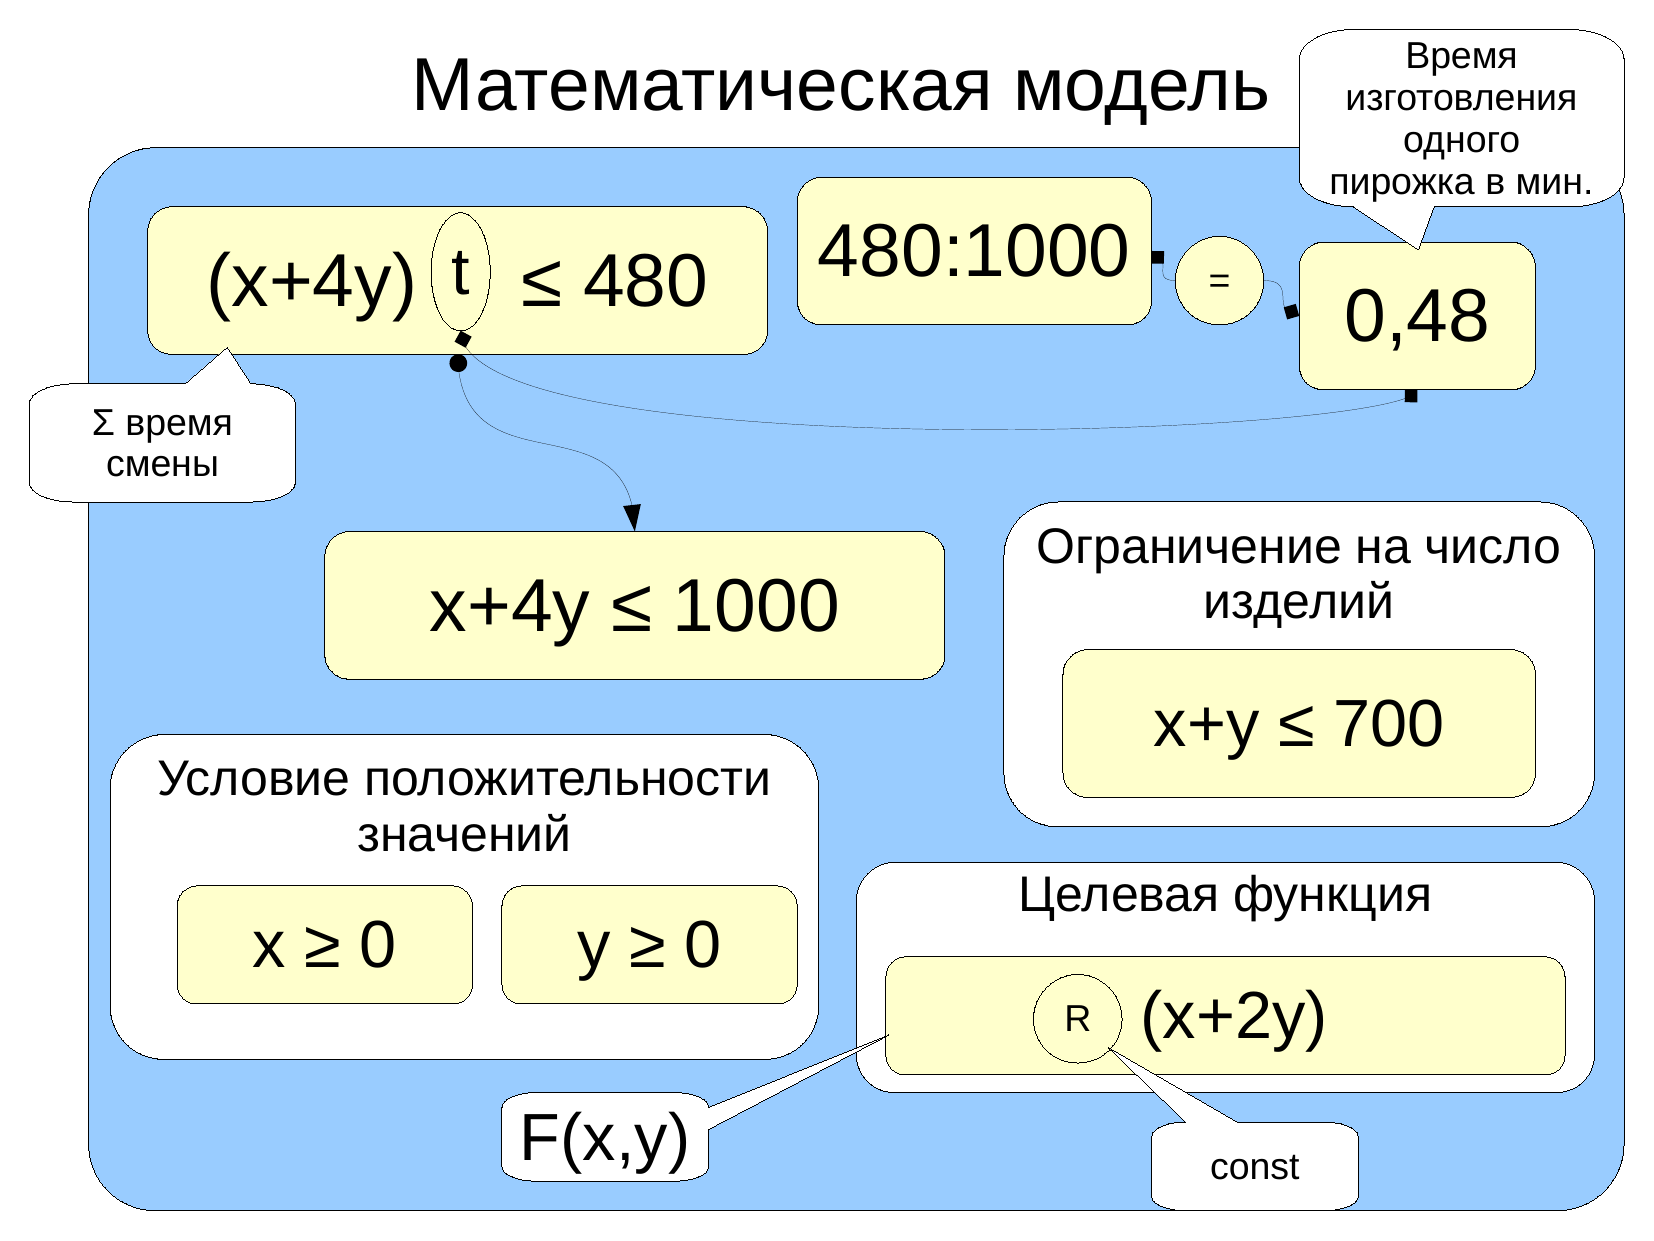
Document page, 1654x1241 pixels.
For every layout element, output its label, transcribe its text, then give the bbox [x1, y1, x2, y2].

text_box = [1175, 236, 1264, 325]
text_box 480:1000 [797, 177, 1152, 325]
text_box y ≥ 0 [501, 885, 798, 1004]
text_box Время изготовления одного пирожка в мин. [1299, 29, 1625, 250]
text_box Условие положительности значений [110, 734, 819, 1060]
text_box x+4y ≤ 1000 [324, 531, 945, 680]
text_box (x+2y) [885, 956, 1566, 1075]
text_box Σ время смены [29, 347, 296, 503]
text_box x ≥ 0 [177, 885, 473, 1004]
text_box Целевая функция [856, 862, 1595, 1093]
text_box (x+4y) ≤ 480 [147, 206, 768, 355]
text_box t [431, 212, 491, 331]
text_box Целевая функция [856, 1038, 1154, 1093]
text_box 0,48 [1299, 242, 1536, 390]
text_box Математическая модель [1604, 35, 1625, 58]
text_box [88, 147, 1405, 429]
text_box R [1033, 974, 1123, 1064]
text_box Ограничение на число изделий [1003, 501, 1595, 827]
text_box Математическая модель [59, 35, 1319, 135]
text_box F(x,y) [501, 1034, 889, 1182]
text_box x+y ≤ 700 [1062, 649, 1536, 798]
text_box const [1108, 1047, 1359, 1211]
text_box [88, 190, 1625, 1211]
